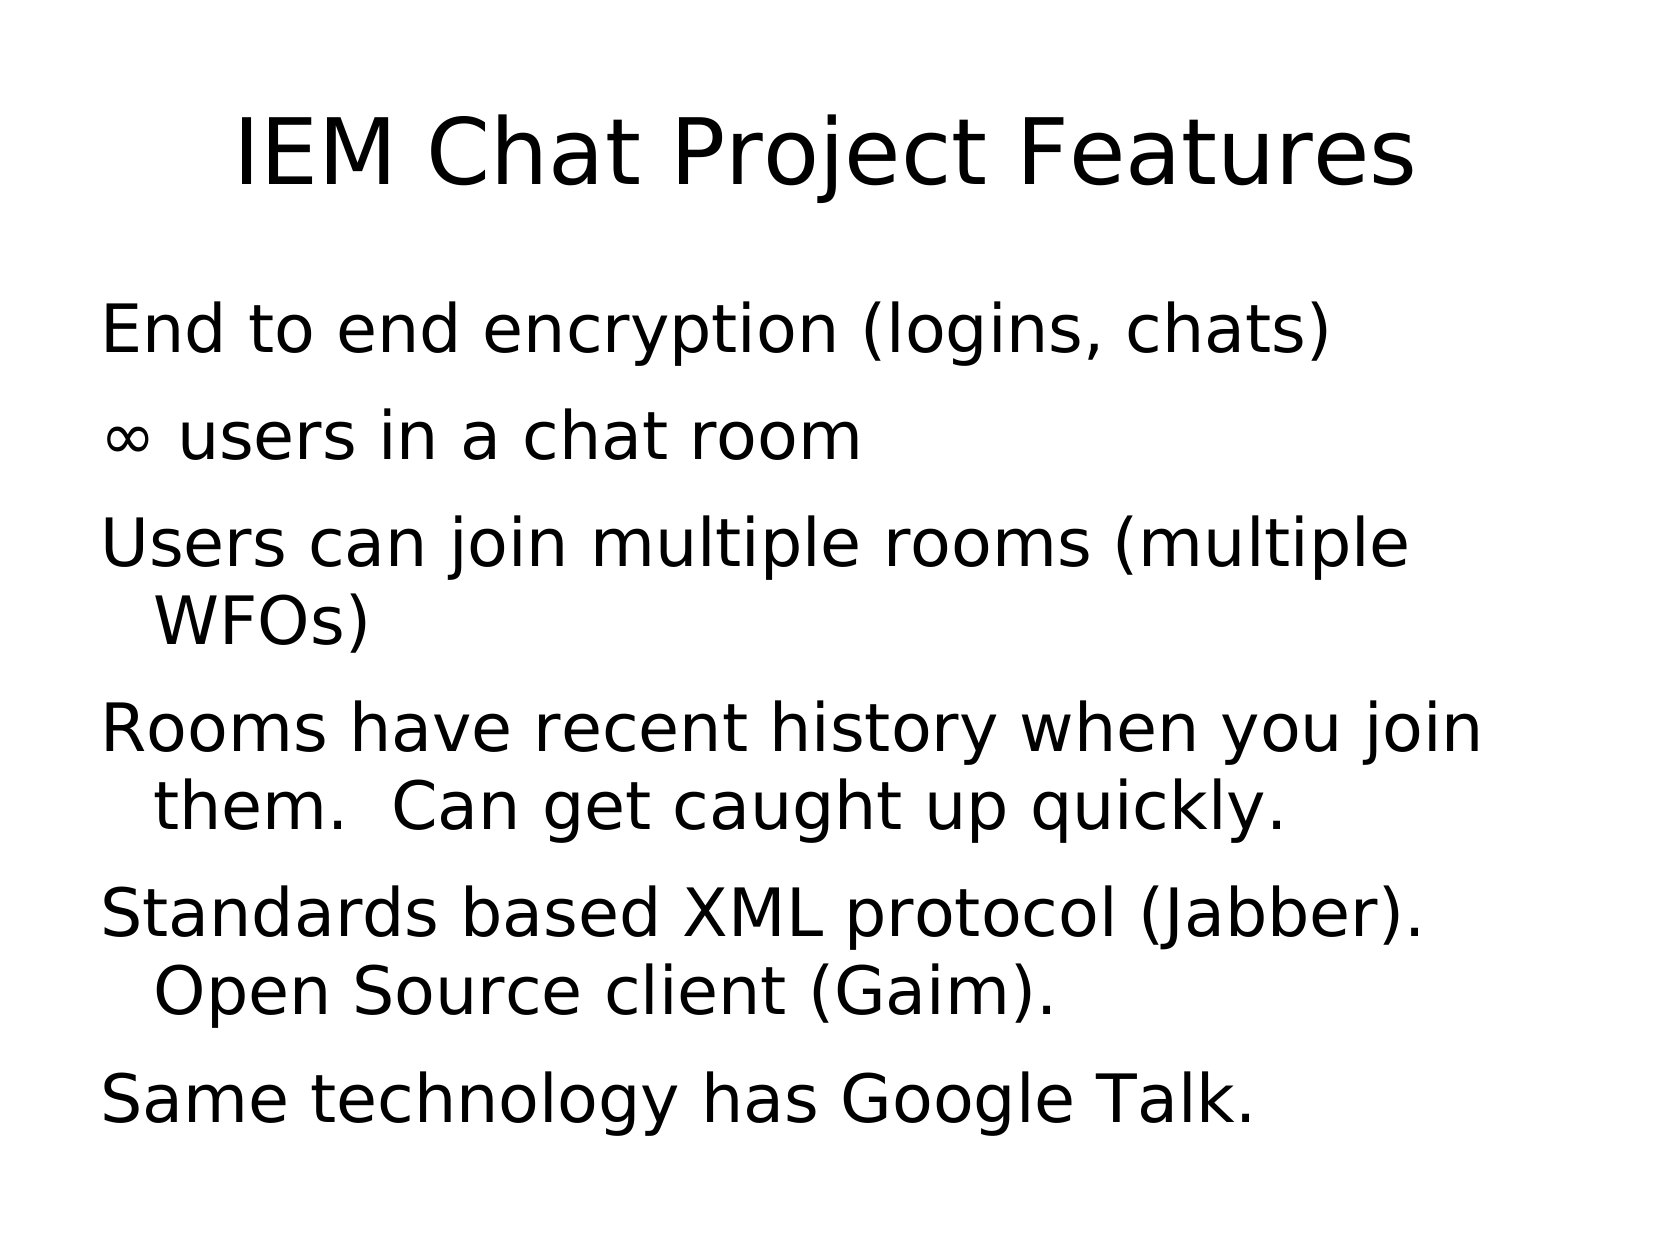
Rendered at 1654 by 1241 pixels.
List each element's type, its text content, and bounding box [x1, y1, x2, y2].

title IEM Chat Project Features [82, 49, 1571, 257]
list End to end encryption (logins, chats) ∞ users in a chat room Users can join multiple rooms (multiple WFOs) Rooms have recent history when you join them. Can get caught up quickly. Standards based XML protocol (Jabber). Open Source client (Gaim). Same technology has Google Talk. [82, 290, 1571, 1138]
